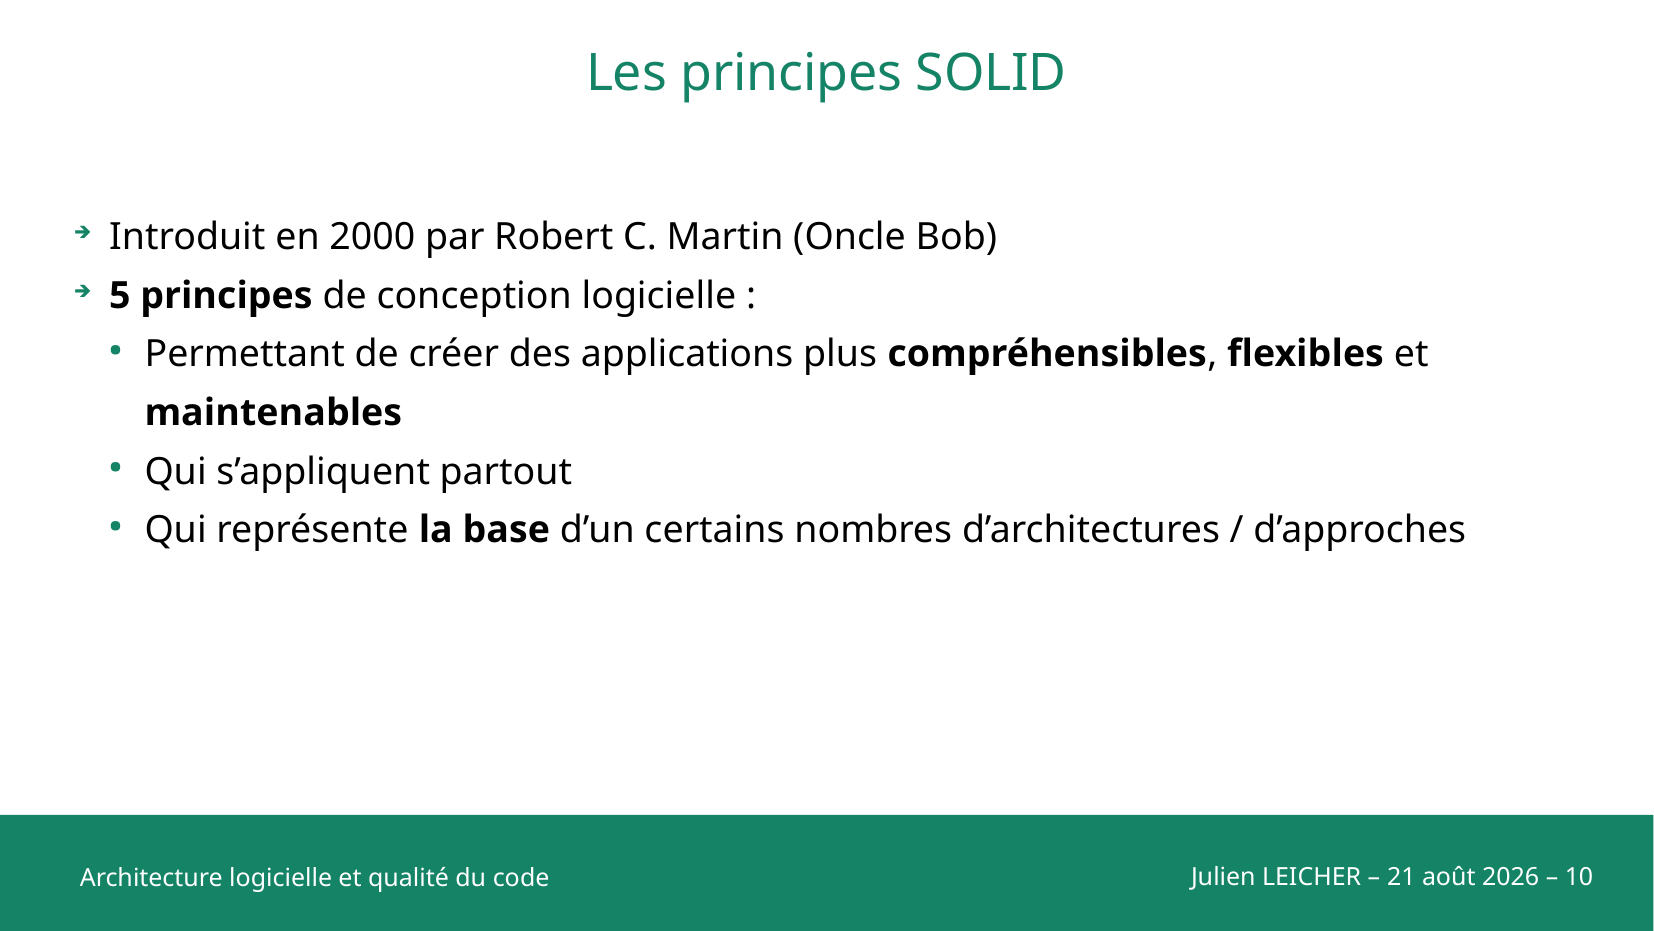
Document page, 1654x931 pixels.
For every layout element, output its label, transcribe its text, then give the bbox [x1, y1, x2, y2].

text_box Architecture logicielle et qualité du code [64, 852, 798, 898]
text_box Introduit en 2000 par Robert C. Martin (Oncle Bob) 5 principes de conception logicielle : Permettant de créer des applications plus compréhensibles, flexibles et maintenables Qui s’appliquent partout Qui représente la base d’un certains nombres d’architectures / d’approches [59, 194, 1595, 678]
text_box Les principes SOLID [0, 27, 1654, 113]
text_box Julien LEICHER – 28 févr. 2022 – <numéro> [0, 814, 1654, 931]
